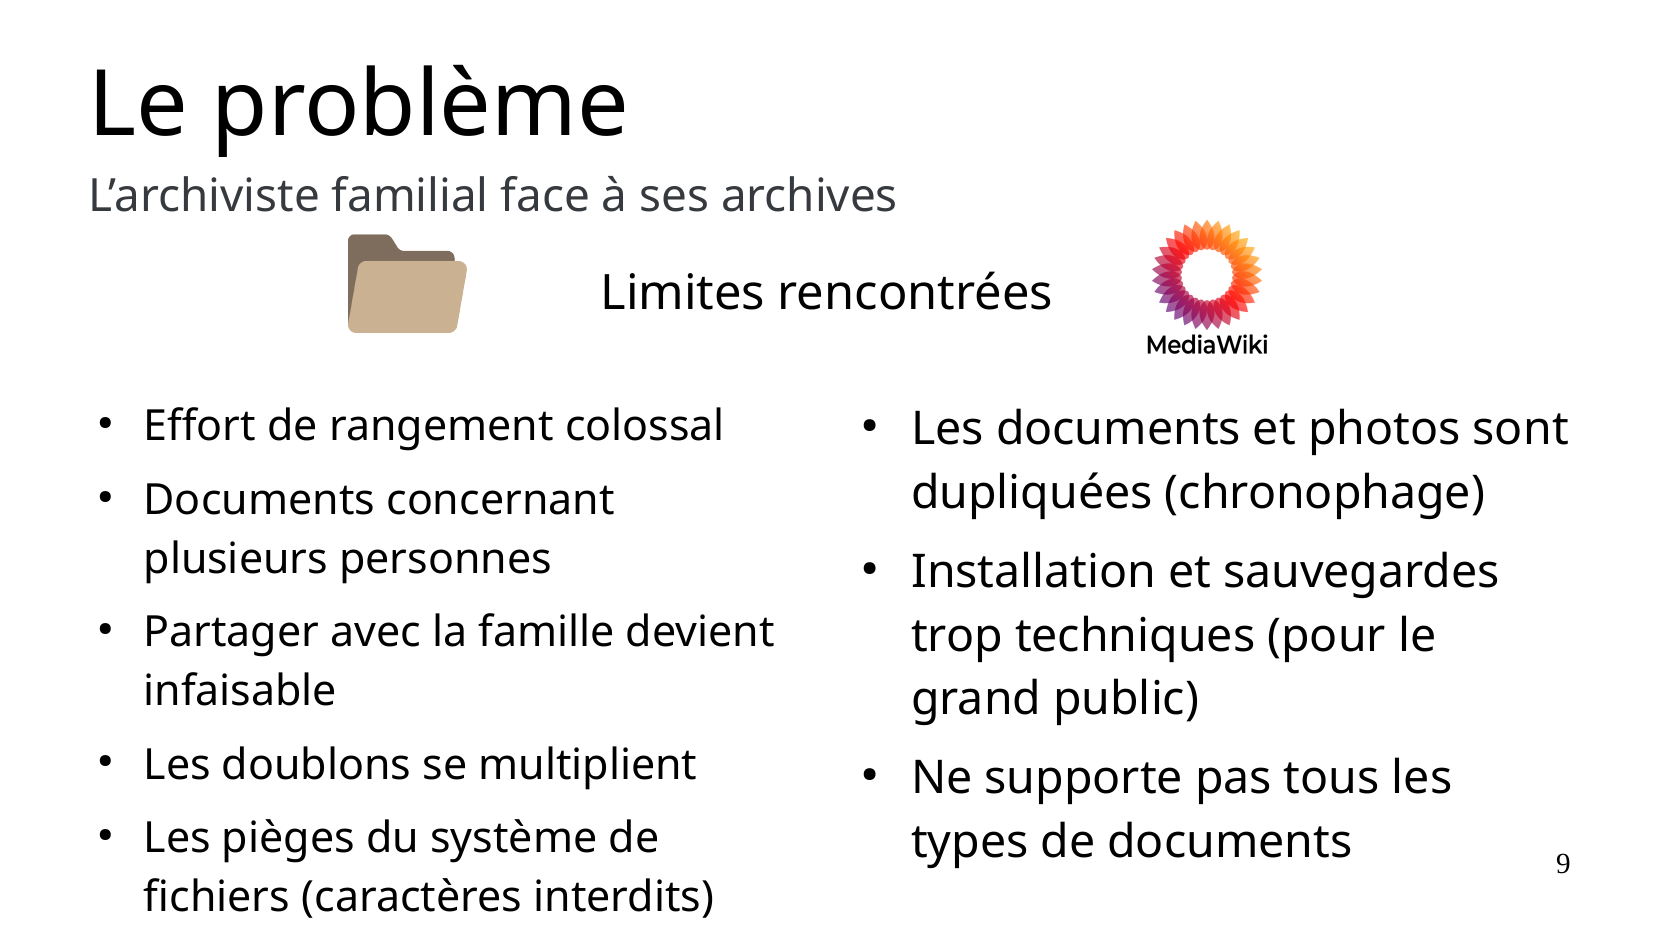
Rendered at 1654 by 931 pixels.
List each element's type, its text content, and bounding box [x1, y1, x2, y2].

picture [1133, 212, 1282, 361]
picture [348, 224, 467, 343]
list Effort de rangement colossal Documents concernant plusieurs personnes Partager avec la famille devient infaisable Les doublons se multiplient Les pièges du système de fichiers (caractères interdits) [82, 394, 809, 931]
title Le problème L’archiviste familial face à ses archives [88, 37, 1577, 193]
list Limites rencontrées [463, 257, 1133, 325]
list Les documents et photos sont dupliquées (chronophage) Installation et sauvegardes trop techniques (pour le grand public) Ne supporte pas tous les types de documents [845, 395, 1572, 931]
